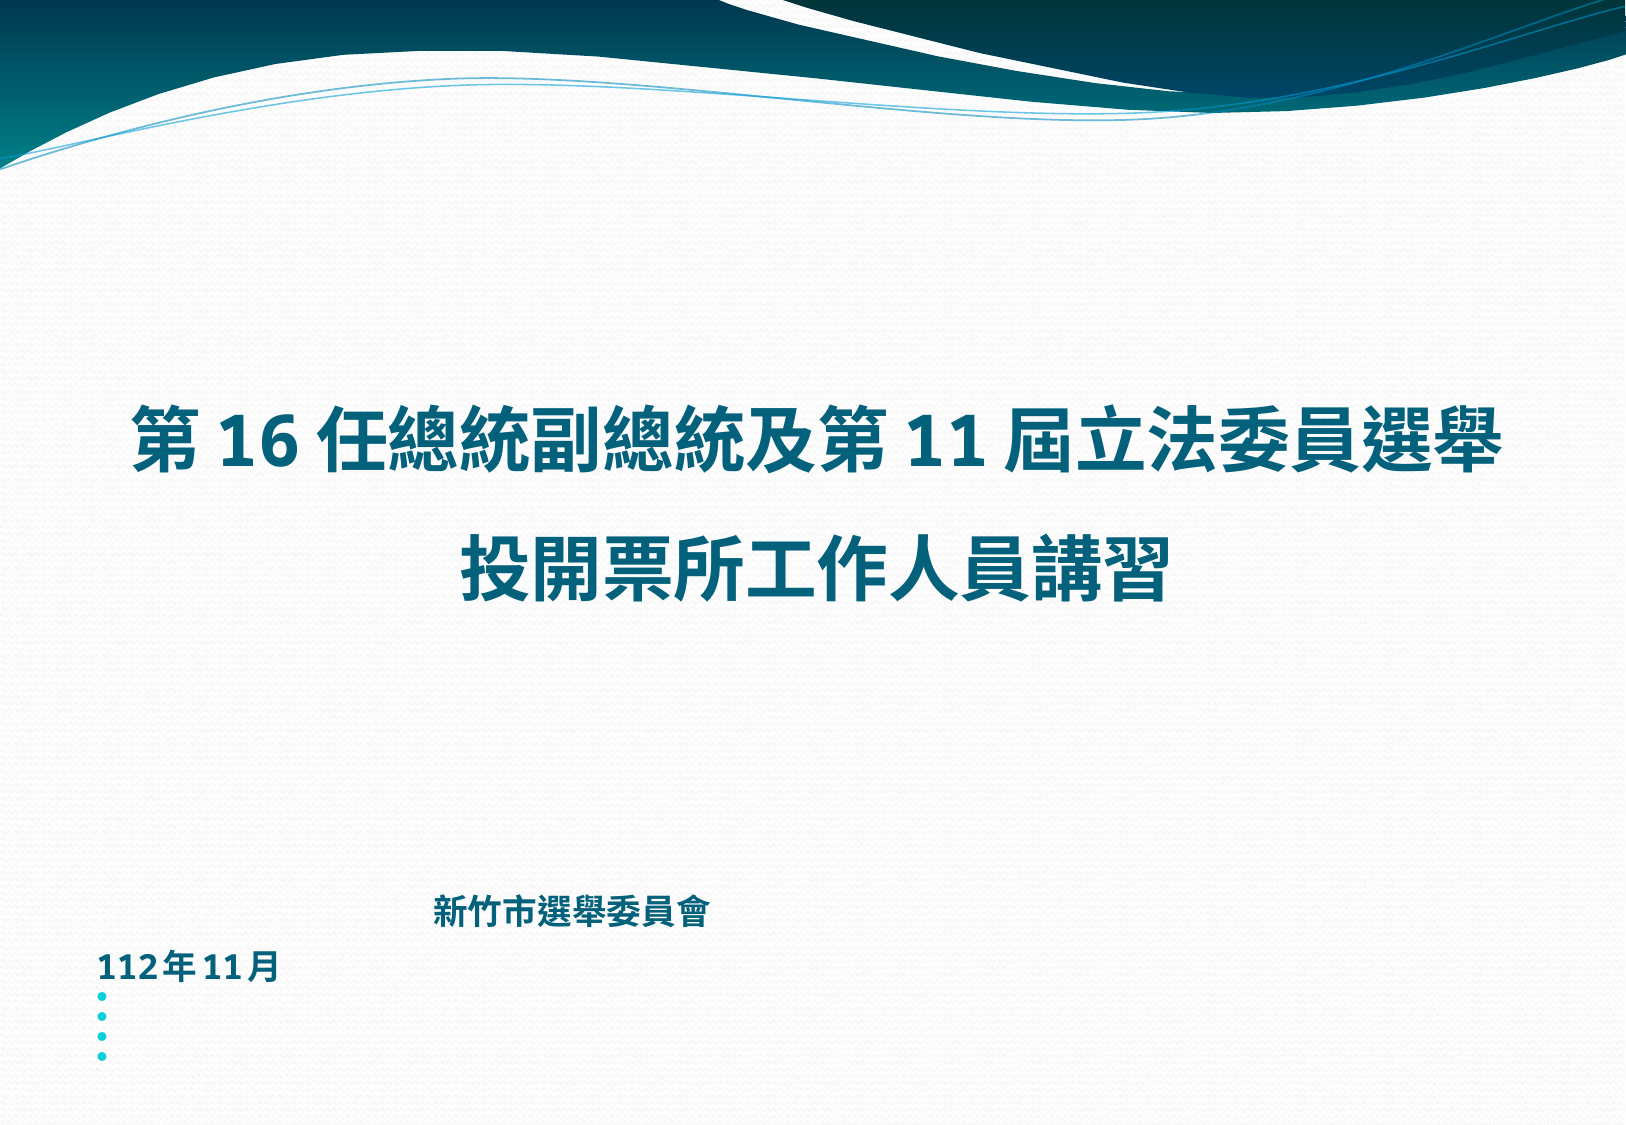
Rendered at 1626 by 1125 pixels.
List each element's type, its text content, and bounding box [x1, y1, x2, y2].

list 新竹市選舉委員會 112年11月 [81, 882, 1544, 1083]
title 第16任總統副總統及第11屆立法委員選舉 投開票所工作人員講習 [50, 267, 1584, 610]
